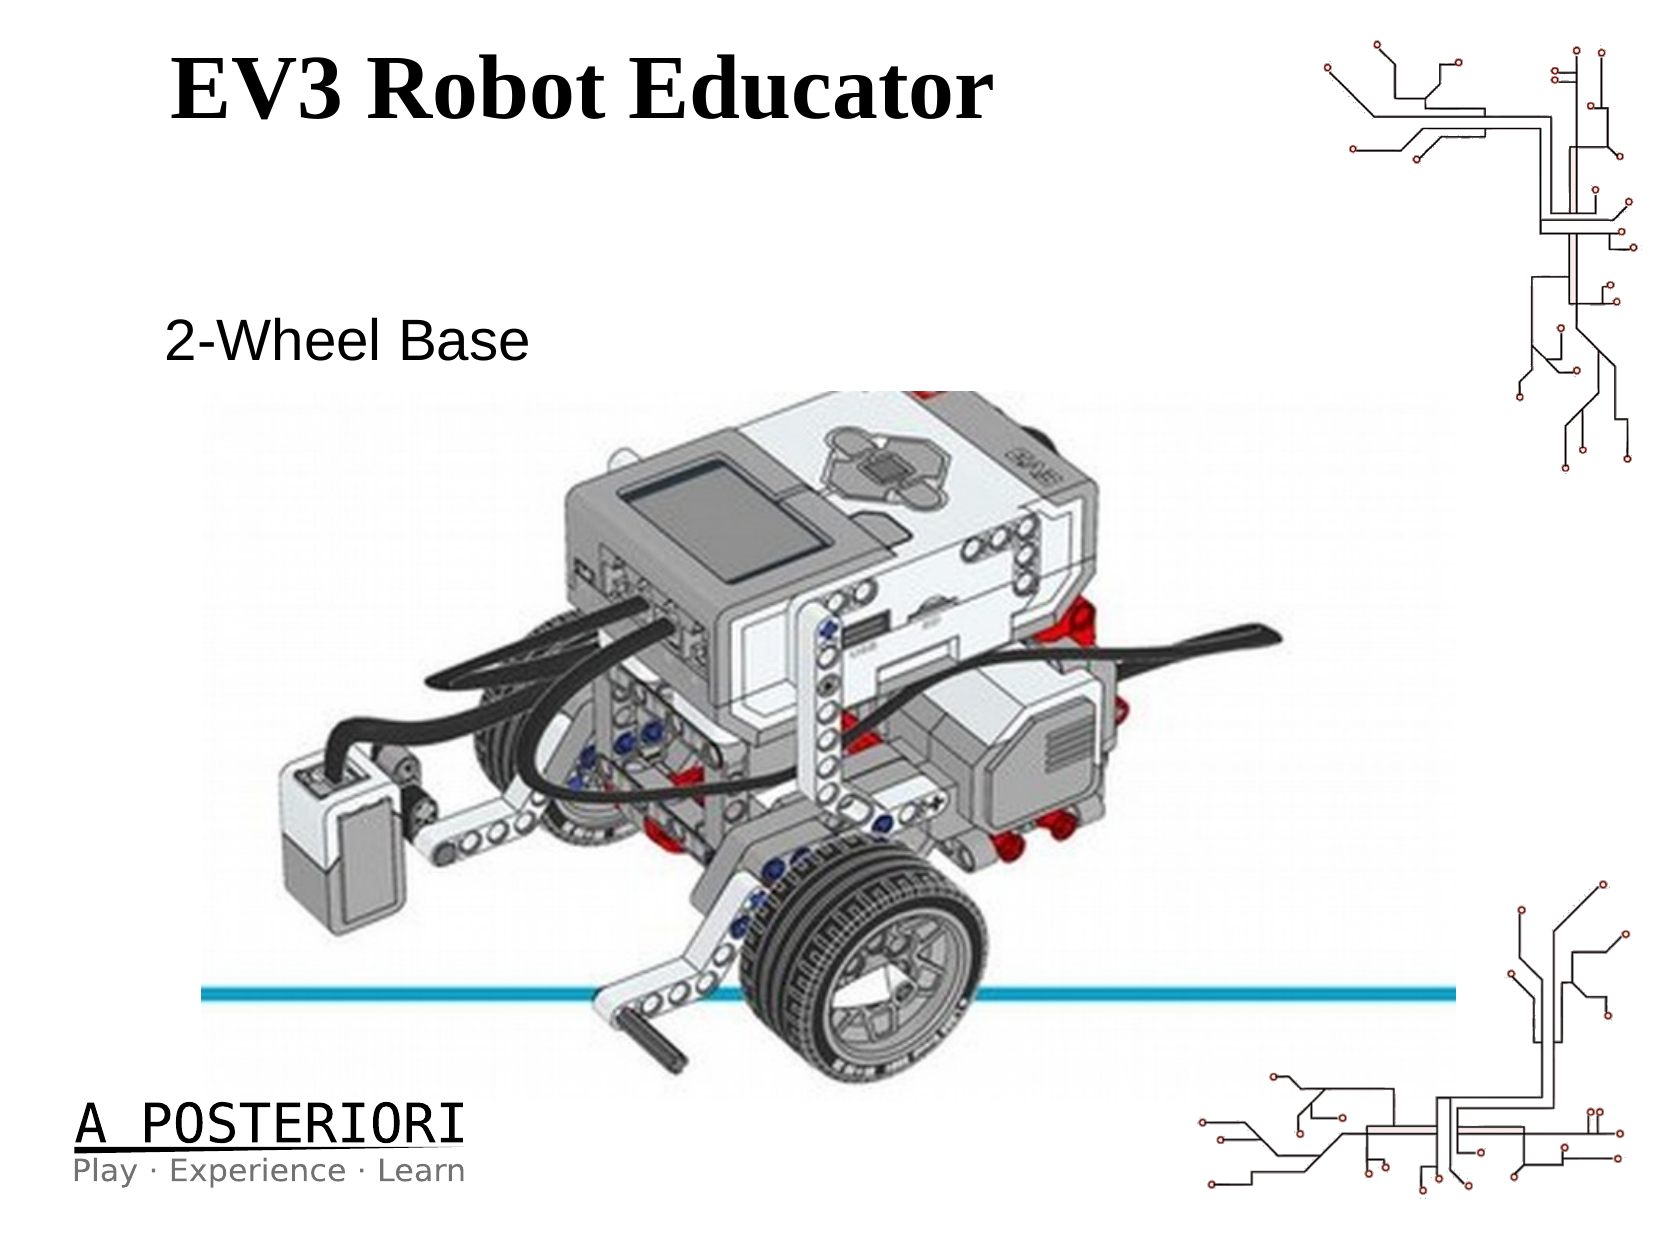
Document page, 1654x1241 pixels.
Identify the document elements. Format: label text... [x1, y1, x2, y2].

text_box 2-Wheel Base [150, 300, 736, 380]
picture [73, 35, 1643, 1201]
title EV3 Robot Educator [11, 10, 1156, 166]
